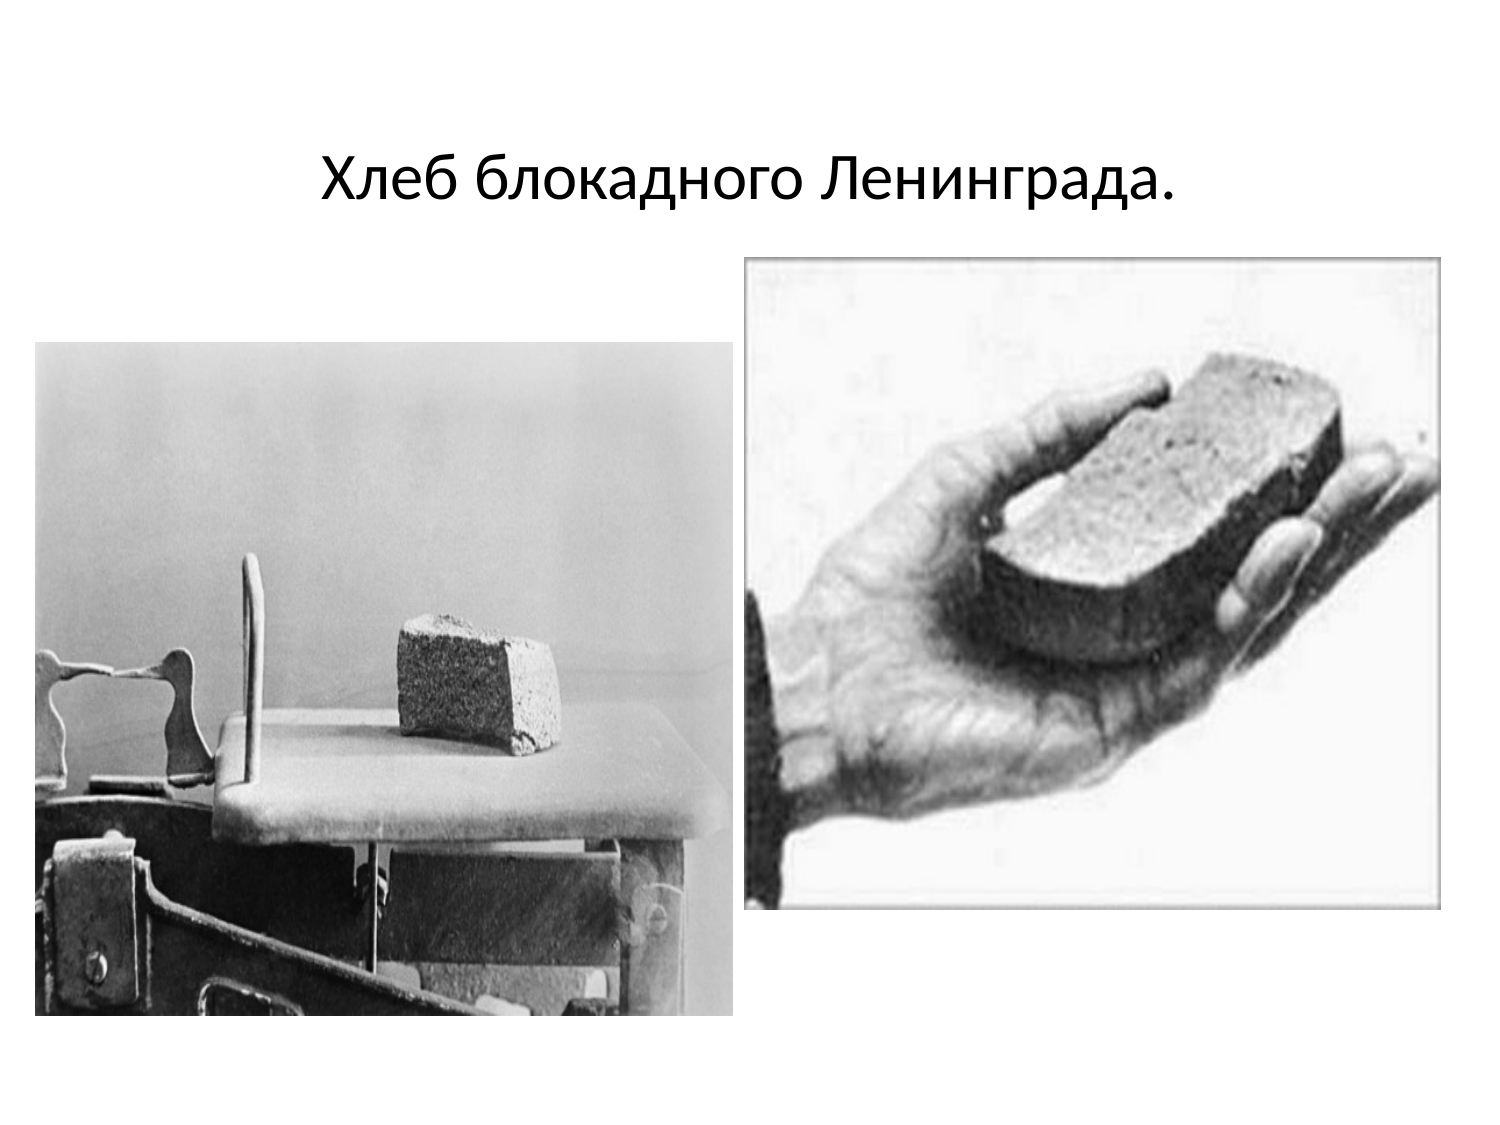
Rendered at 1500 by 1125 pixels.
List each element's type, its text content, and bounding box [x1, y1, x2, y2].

picture [35, 342, 733, 1016]
picture [744, 257, 1441, 910]
title Хлеб блокадного Ленинграда. [75, 45, 1425, 233]
